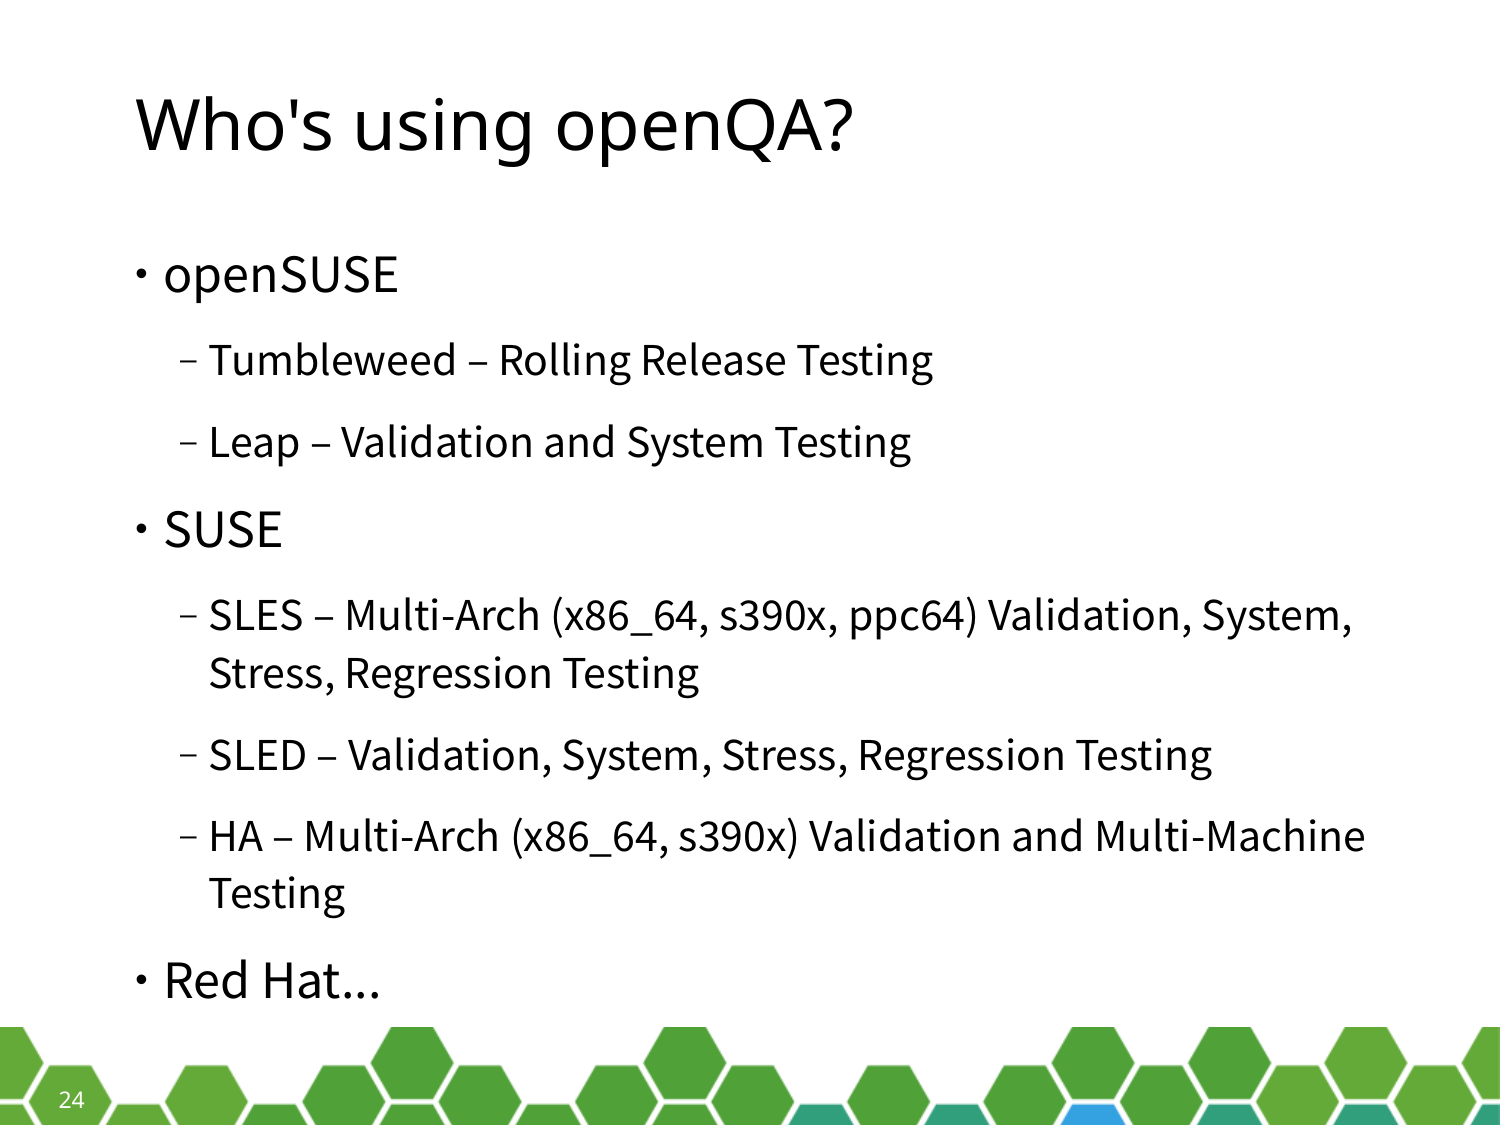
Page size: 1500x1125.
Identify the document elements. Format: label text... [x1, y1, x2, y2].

picture [0, 1027, 1500, 1125]
list openSUSE Tumbleweed – Rolling Release Testing Leap – Validation and System Testing SUSE SLES – Multi-Arch (x86_64, s390x, ppc64) Validation, System, Stress, Regression Testing SLED – Validation, System, Stress, Regression Testing HA – Multi-Arch (x86_64, s390x) Validation and Multi-Machine Testing Red Hat... [135, 238, 1372, 892]
title Who's using openQA? [135, 41, 1372, 204]
